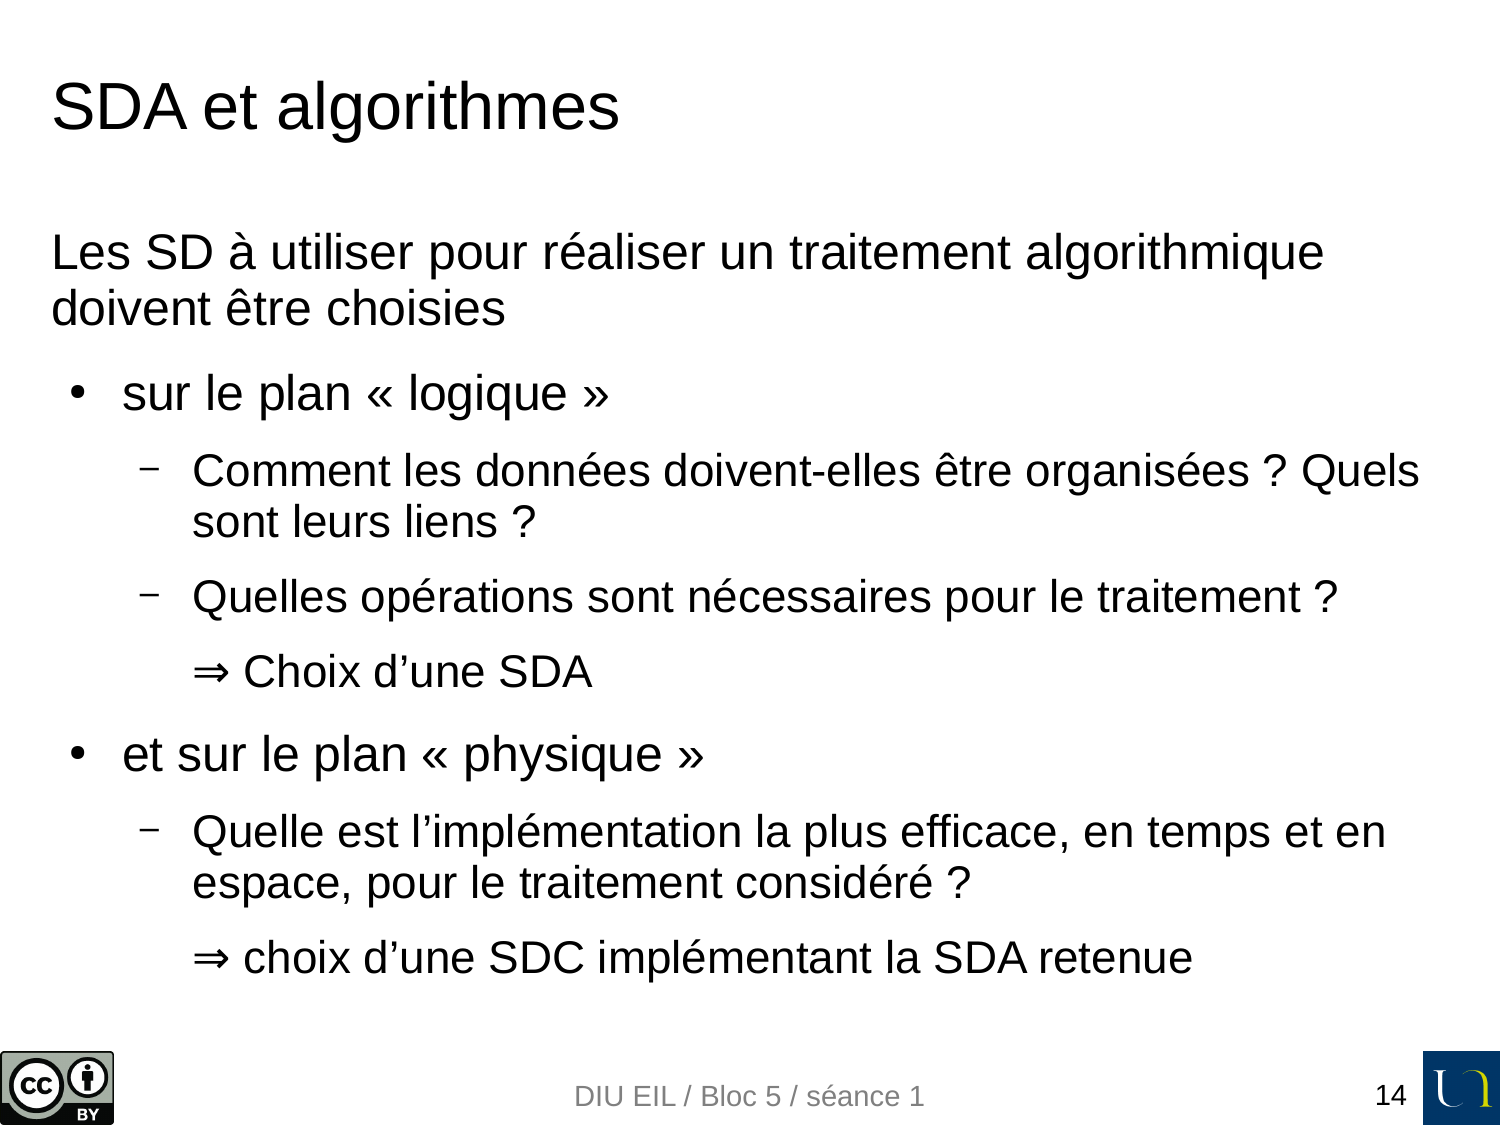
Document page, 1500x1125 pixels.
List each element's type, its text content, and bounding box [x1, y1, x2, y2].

title SDA et algorithmes [51, 44, 1449, 170]
list Les SD à utiliser pour réaliser un traitement algorithmique doivent être choisies sur le plan « logique » Comment les données doivent-elles être organisées ? Quels sont leurs liens ? Quelles opérations sont nécessaires pour le traitement ? ⇒ Choix d’une SDA et sur le plan « physique » Quelle est l’implémentation la plus efficace, en temps et en espace, pour le traitement considéré ? ⇒ choix d’une SDC implémentant la SDA retenue [51, 224, 1449, 1052]
picture [0, 1051, 114, 1125]
picture [1417, 1051, 1500, 1125]
